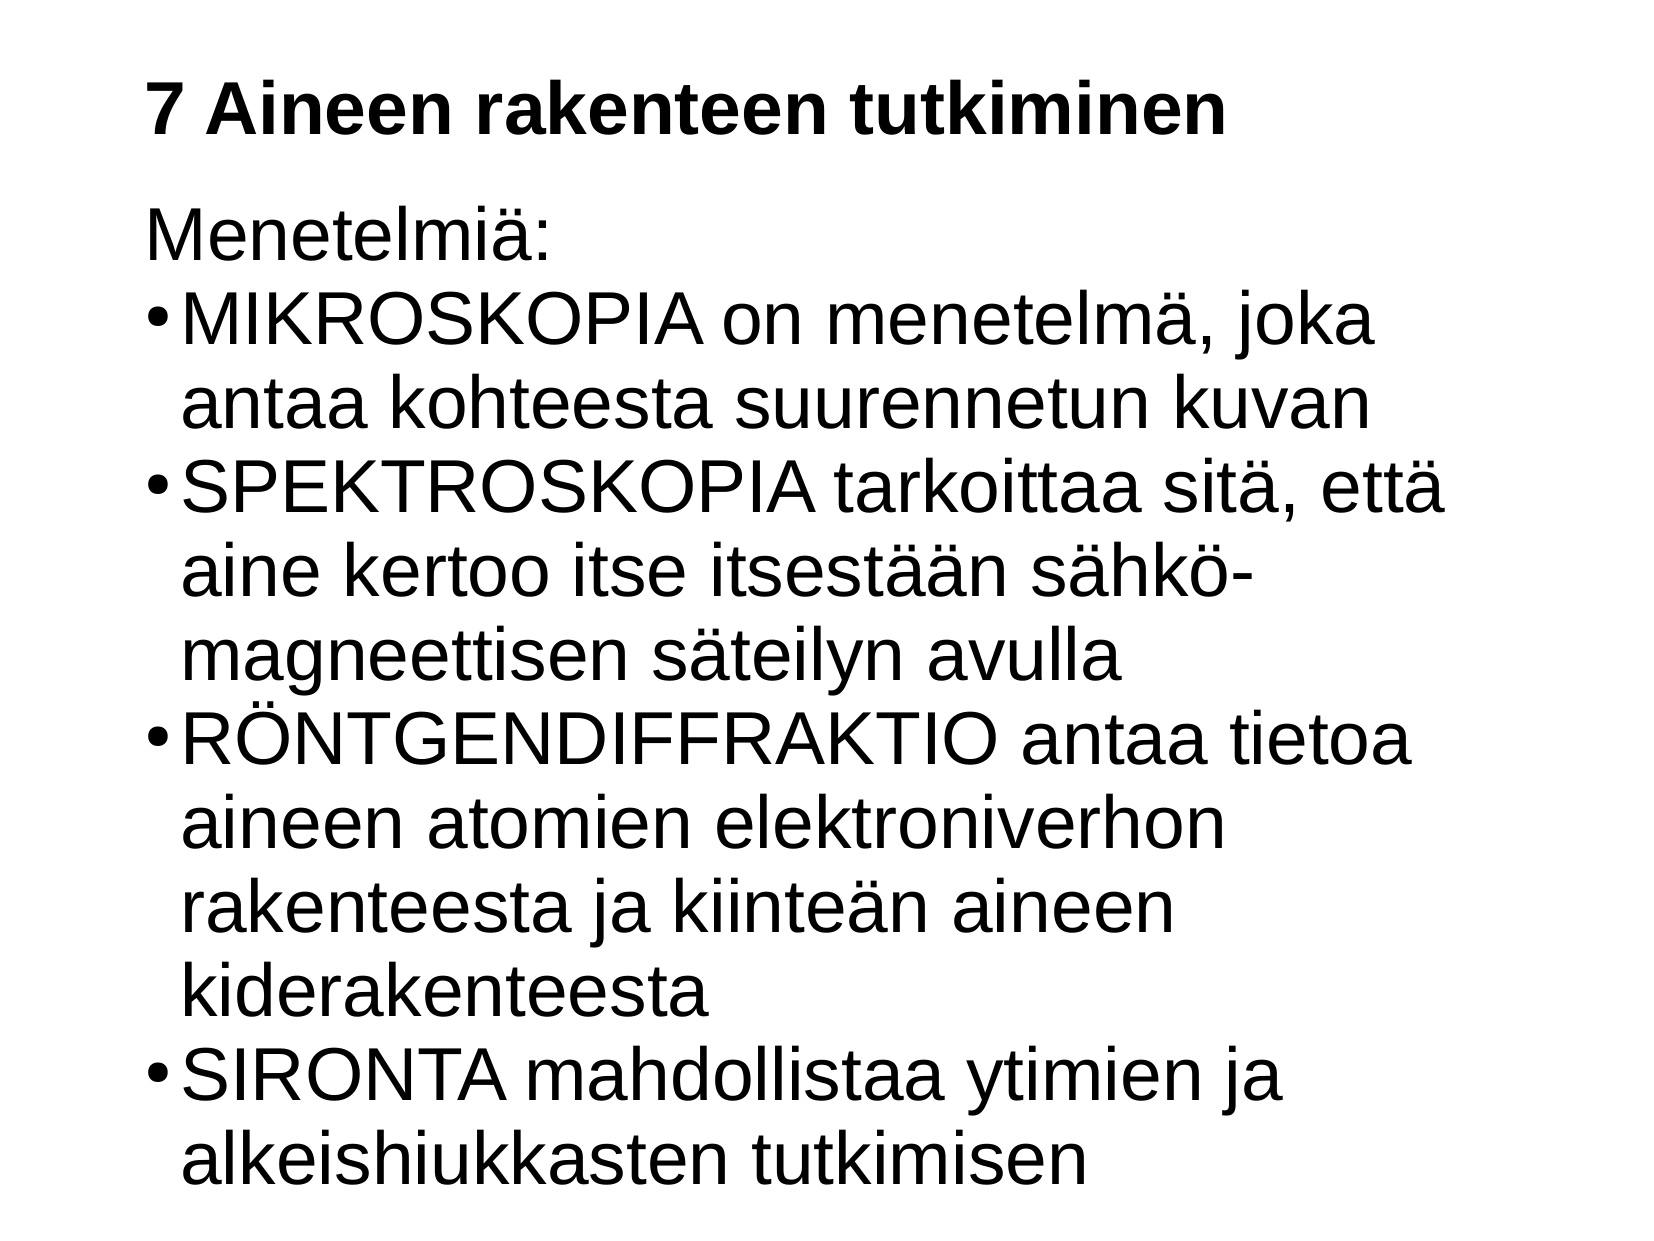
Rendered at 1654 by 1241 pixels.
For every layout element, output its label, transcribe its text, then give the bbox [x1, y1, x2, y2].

text_box 7 Aineen rakenteen tutkiminen Menetelmiä: MIKROSKOPIA on menetelmä, joka antaa kohteesta suurennetun kuvan SPEKTROSKOPIA tarkoittaa sitä, että aine kertoo itse itsestään sähkö-magneettisen säteilyn avulla RÖNTGENDIFFRAKTIO antaa tietoa aineen atomien elektroniverhon rakenteesta ja kiinteän aineen kiderakenteesta SIRONTA mahdollistaa ytimien ja alkeishiukkasten tutkimisen [129, 59, 1477, 1241]
